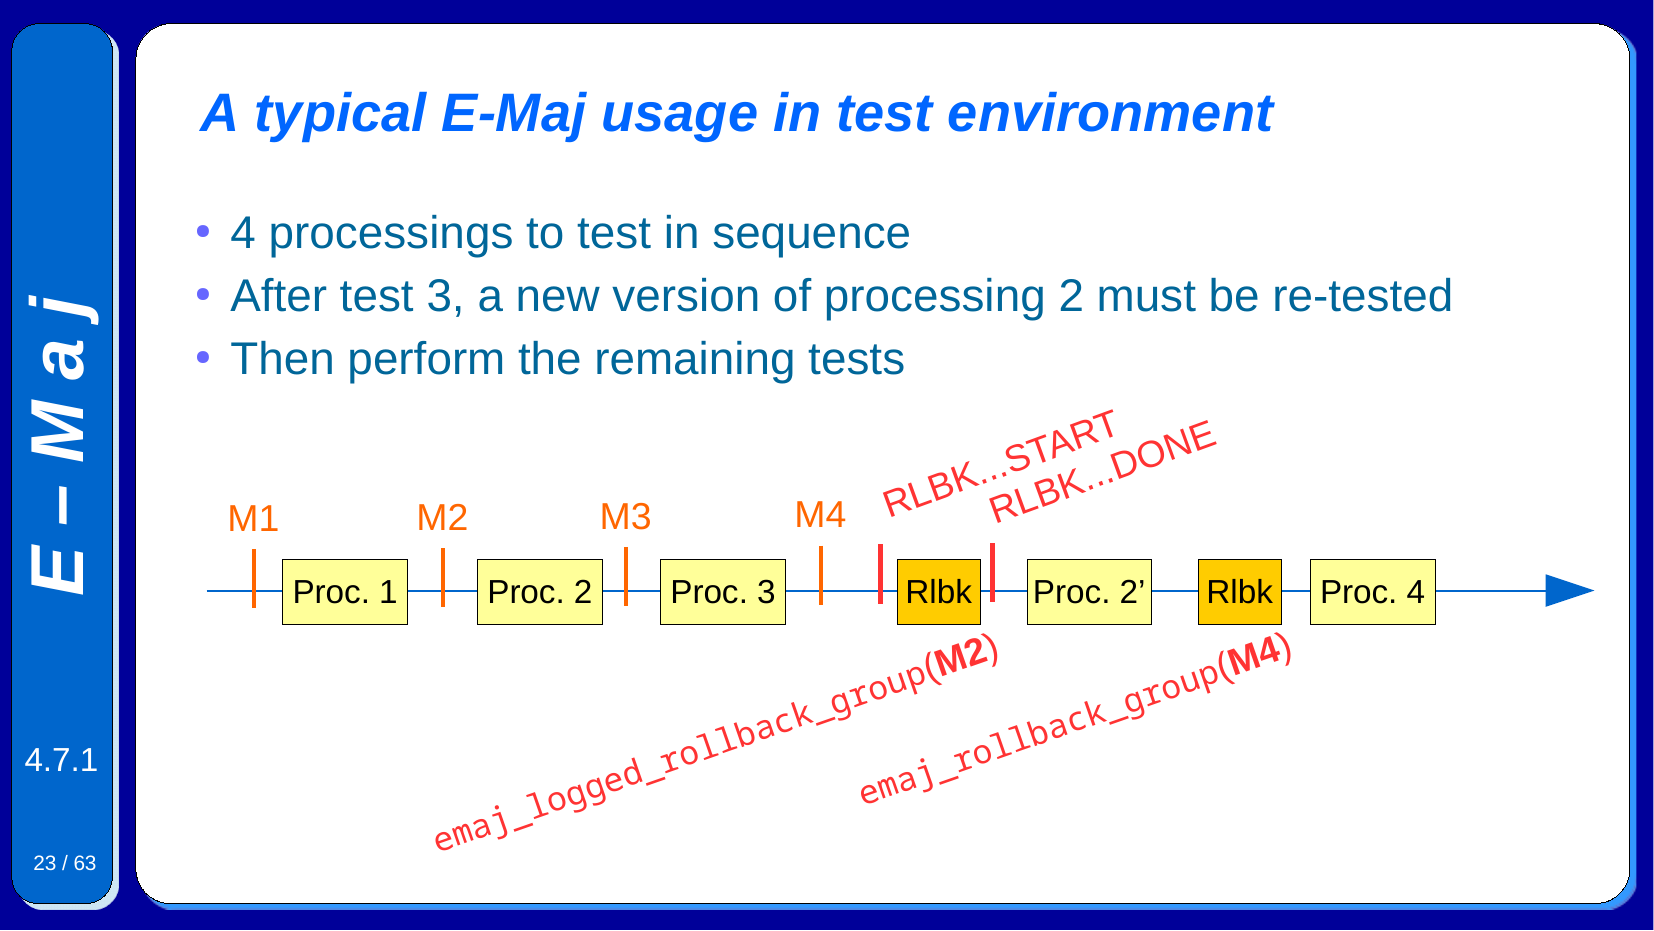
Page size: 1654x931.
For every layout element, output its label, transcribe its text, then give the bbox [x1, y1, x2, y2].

text_box RLBK...START [860, 389, 1137, 539]
text_box M4 [779, 486, 862, 544]
text_box Proc. 1 [282, 559, 408, 625]
text_box Proc. 3 [660, 559, 786, 625]
list 4 processings to test in sequence After test 3, a new version of processing 2 must be re-tested Then perform the remaining tests [177, 206, 1587, 385]
text_box Proc. 4 [1310, 559, 1436, 625]
text_box Proc. 2 [477, 559, 603, 625]
text_box RLBK...DONE [967, 399, 1238, 545]
text_box M2 [401, 488, 484, 546]
text_box emaj_logged_rollback_group(M2) [409, 610, 1025, 884]
text_box Rlbk [1198, 559, 1282, 625]
text_box Rlbk [897, 559, 981, 625]
text_box M3 [584, 487, 667, 545]
text_box emaj_rollback_group(M4) [834, 609, 1318, 837]
text_box M1 [212, 490, 295, 547]
text_box Proc. 2’ [1027, 559, 1152, 625]
title A typical E-Maj usage in test environment [200, 34, 1575, 191]
